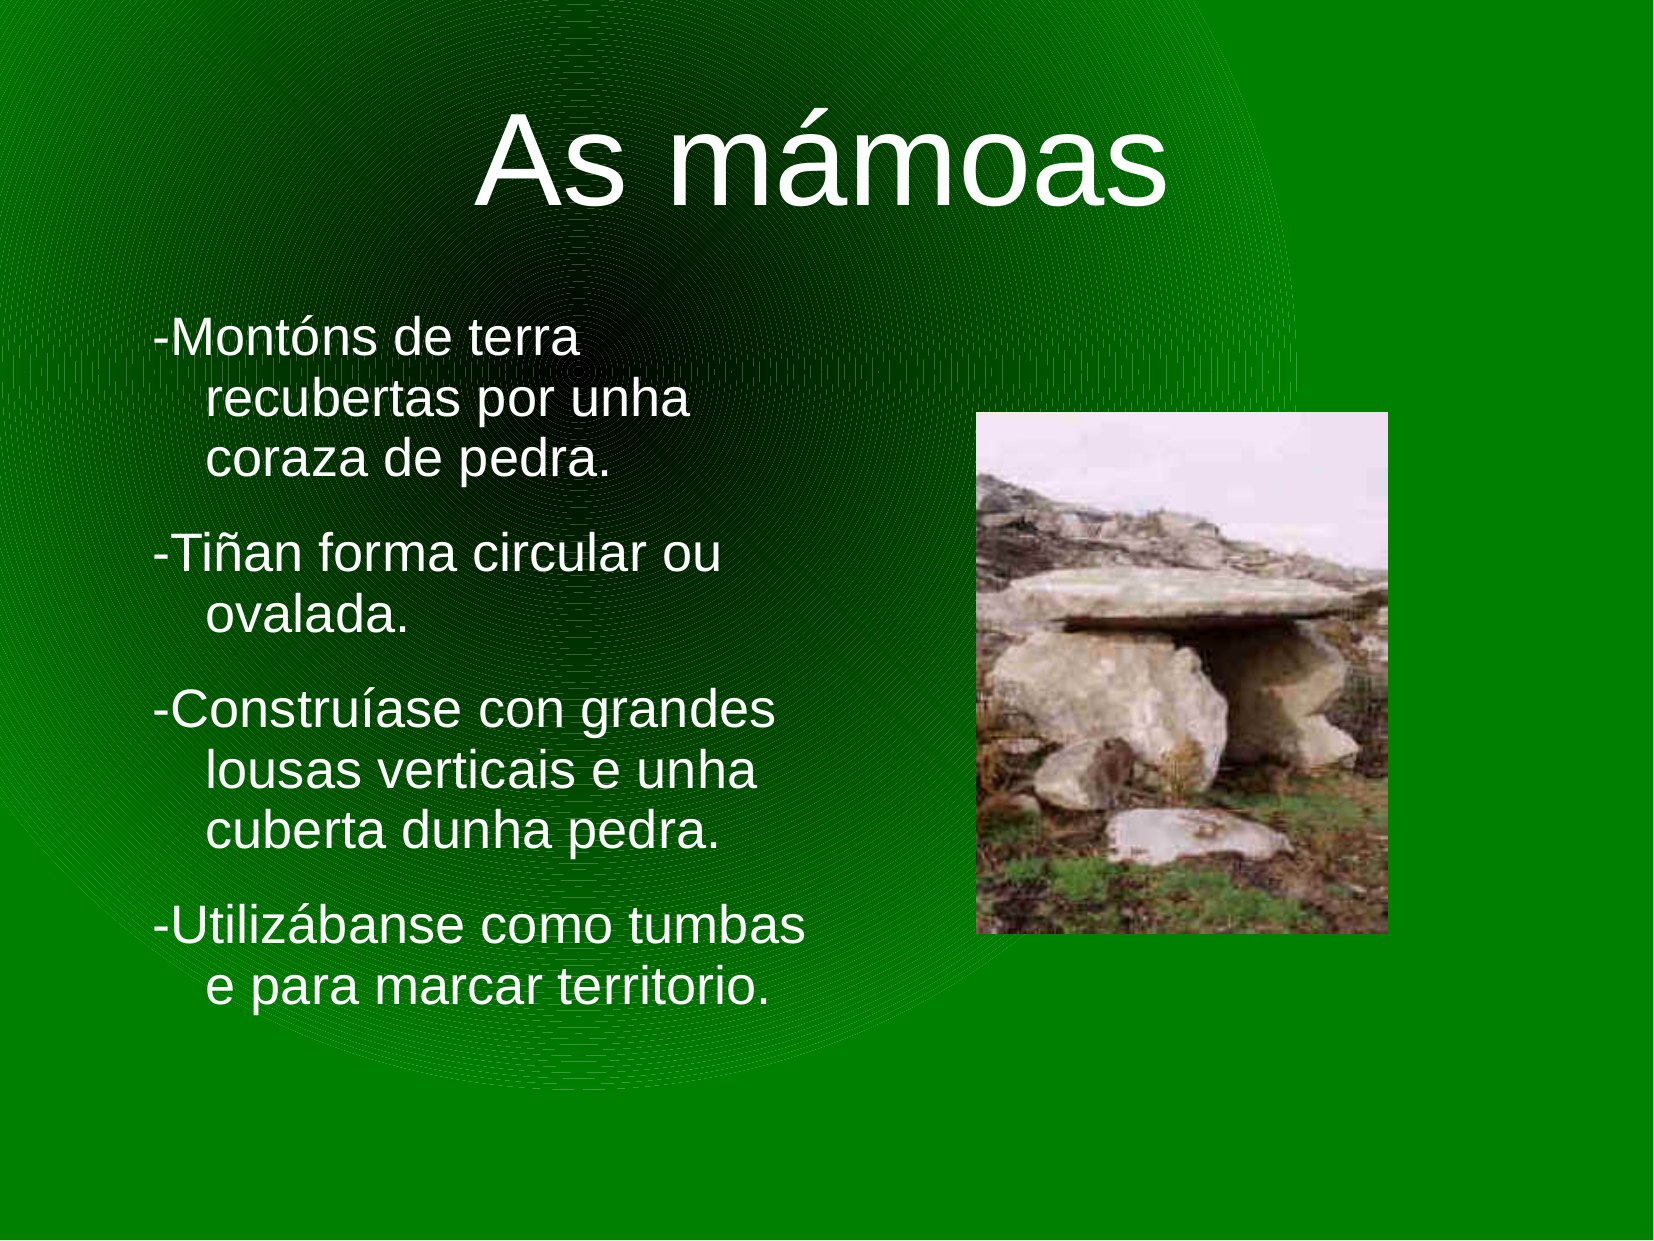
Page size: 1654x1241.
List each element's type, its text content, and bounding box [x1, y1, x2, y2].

list -Montóns de terra recubertas por unha coraza de pedra. -Tiñan forma circular ou ovalada. -Construíase con grandes lousas verticais e unha cuberta dunha pedra. -Utilizábanse como tumbas e para marcar territorio. [134, 306, 811, 1040]
picture [976, 412, 1388, 934]
title As mámoas [78, 56, 1567, 264]
